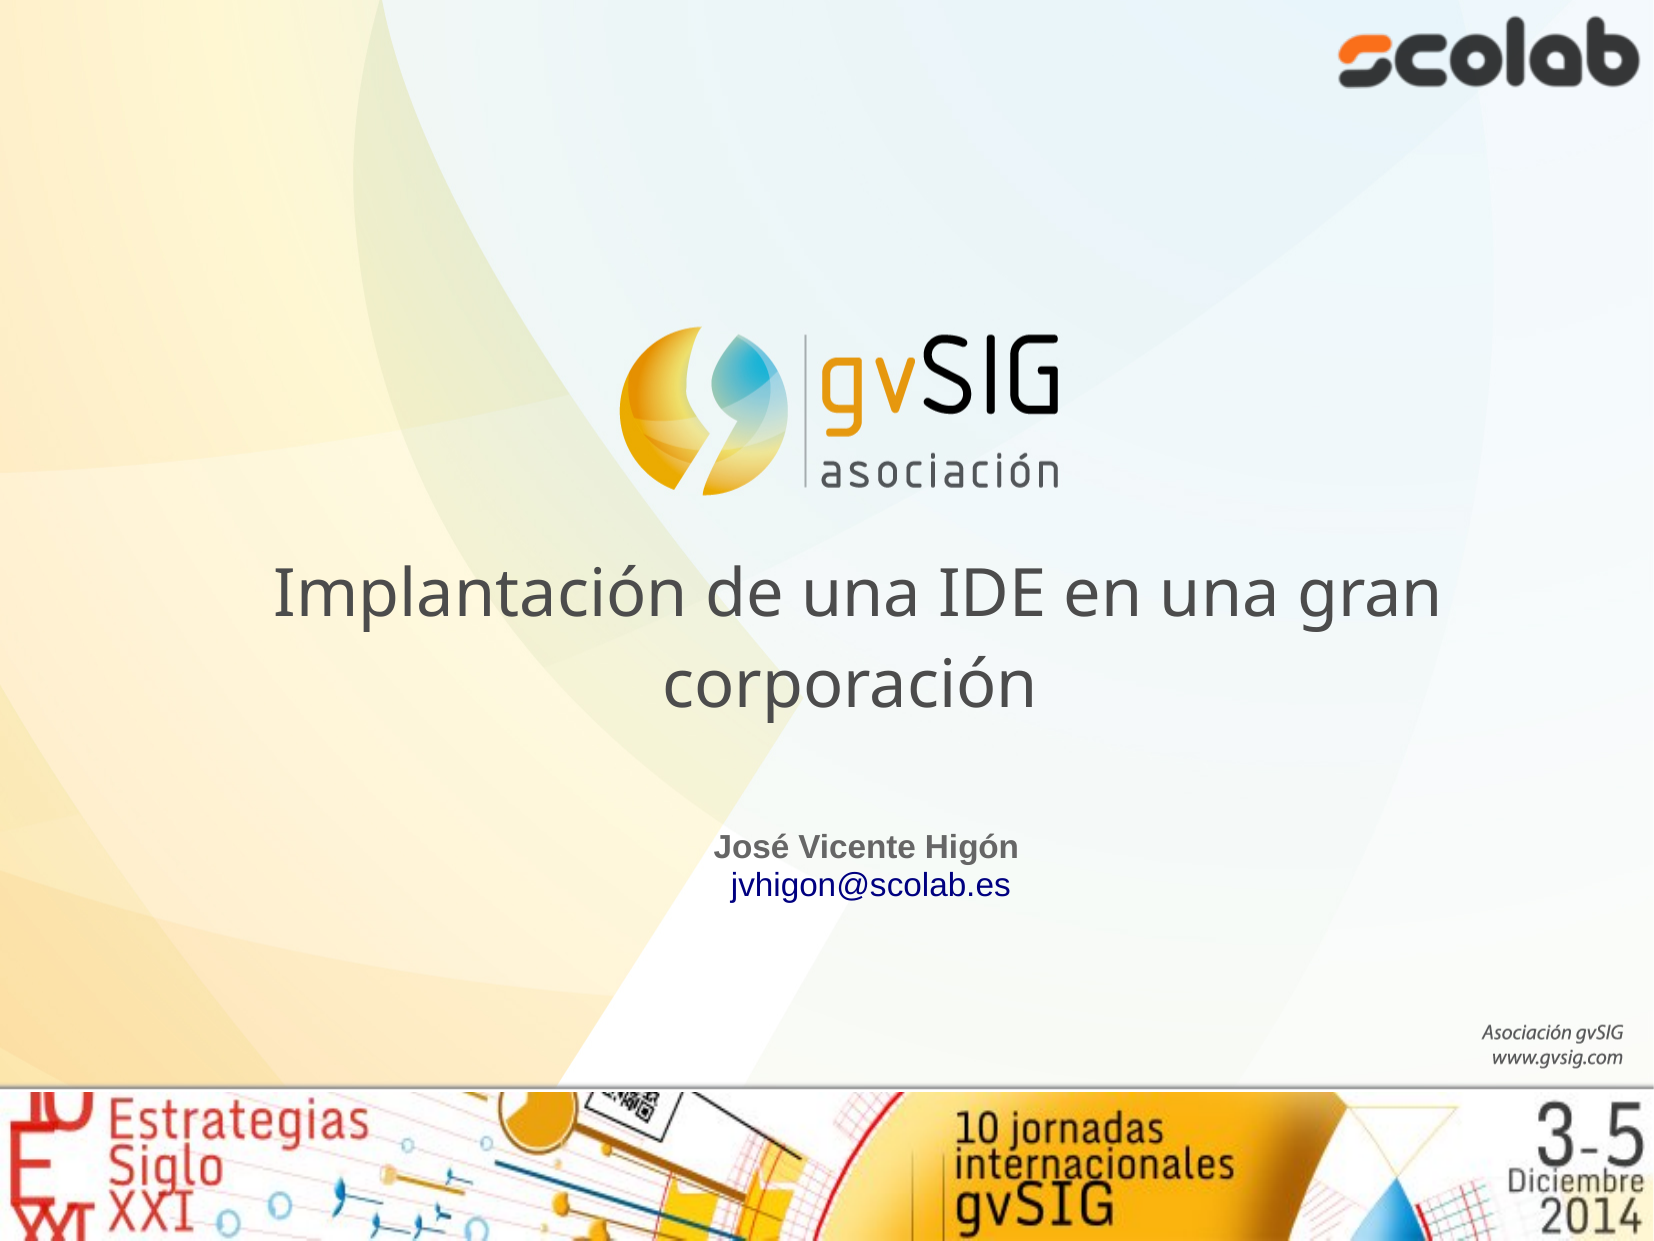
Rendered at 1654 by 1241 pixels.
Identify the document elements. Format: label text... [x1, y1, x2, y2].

picture [0, 0, 1654, 1241]
text_box José Vicente Higón jvhigon@scolab.es [413, 821, 1329, 987]
title Implantación de una IDE en una gran corporación [135, 558, 1565, 714]
